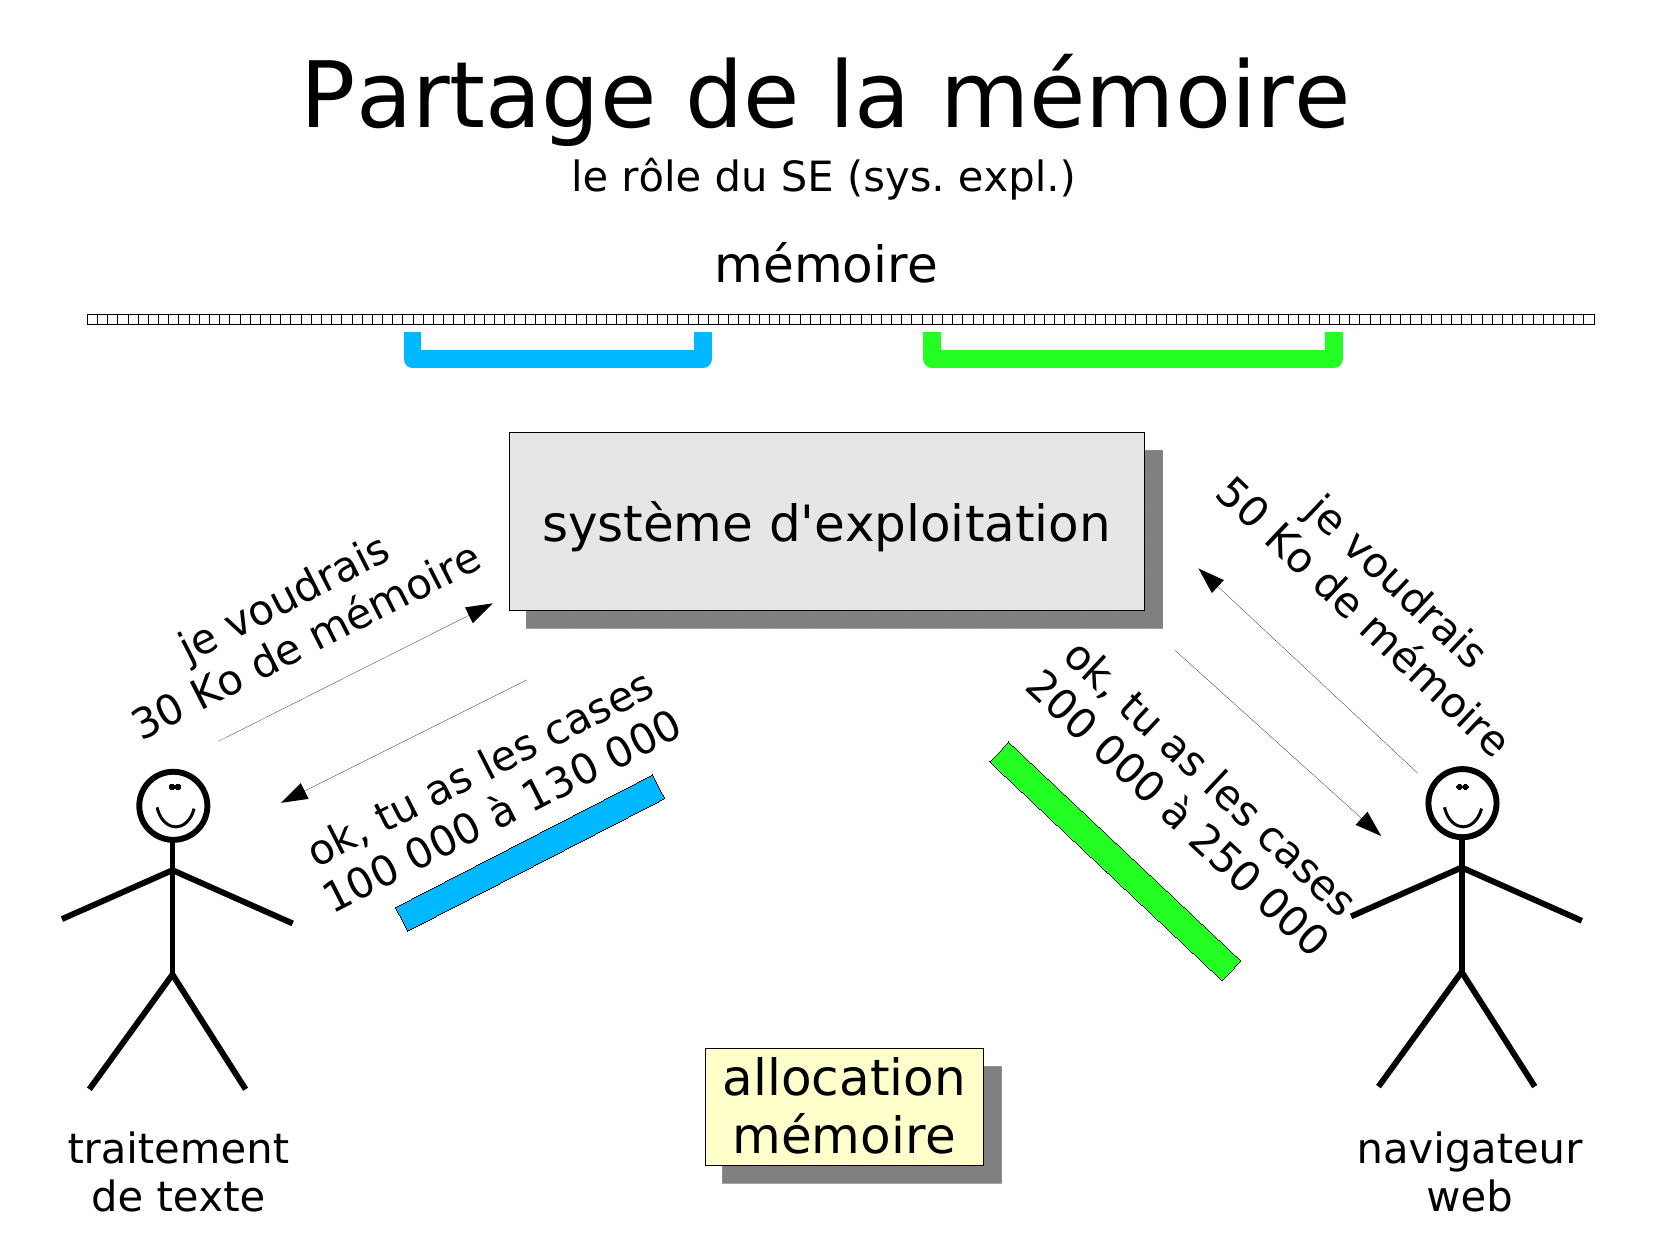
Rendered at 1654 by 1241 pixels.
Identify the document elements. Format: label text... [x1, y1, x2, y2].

text_box [1428, 769, 1497, 838]
text_box [989, 741, 1241, 981]
text_box allocation mémoire [705, 1048, 984, 1166]
text_box ok, tu as les cases 200 000 à 250 000 [1016, 625, 1373, 968]
text_box ok, tu as les cases 100 000 à 130 000 [292, 656, 691, 924]
text_box [395, 774, 665, 932]
text_box [139, 771, 208, 840]
text_box [87, 314, 1595, 325]
text_box système d'exploitation [542, 494, 1112, 553]
text_box je voudrais 30 Ko de mémoire [101, 488, 490, 751]
title Partage de la mémoire [136, 34, 1518, 158]
text_box mémoire [714, 236, 939, 295]
text_box je voudrais 50 Ko de mémoire [1207, 432, 1555, 768]
text_box le rôle du SE (sys. expl.) [571, 152, 1077, 202]
text_box traitement de texte [67, 1124, 290, 1222]
text_box navigateur web [1356, 1124, 1583, 1222]
text_box [509, 432, 1145, 611]
